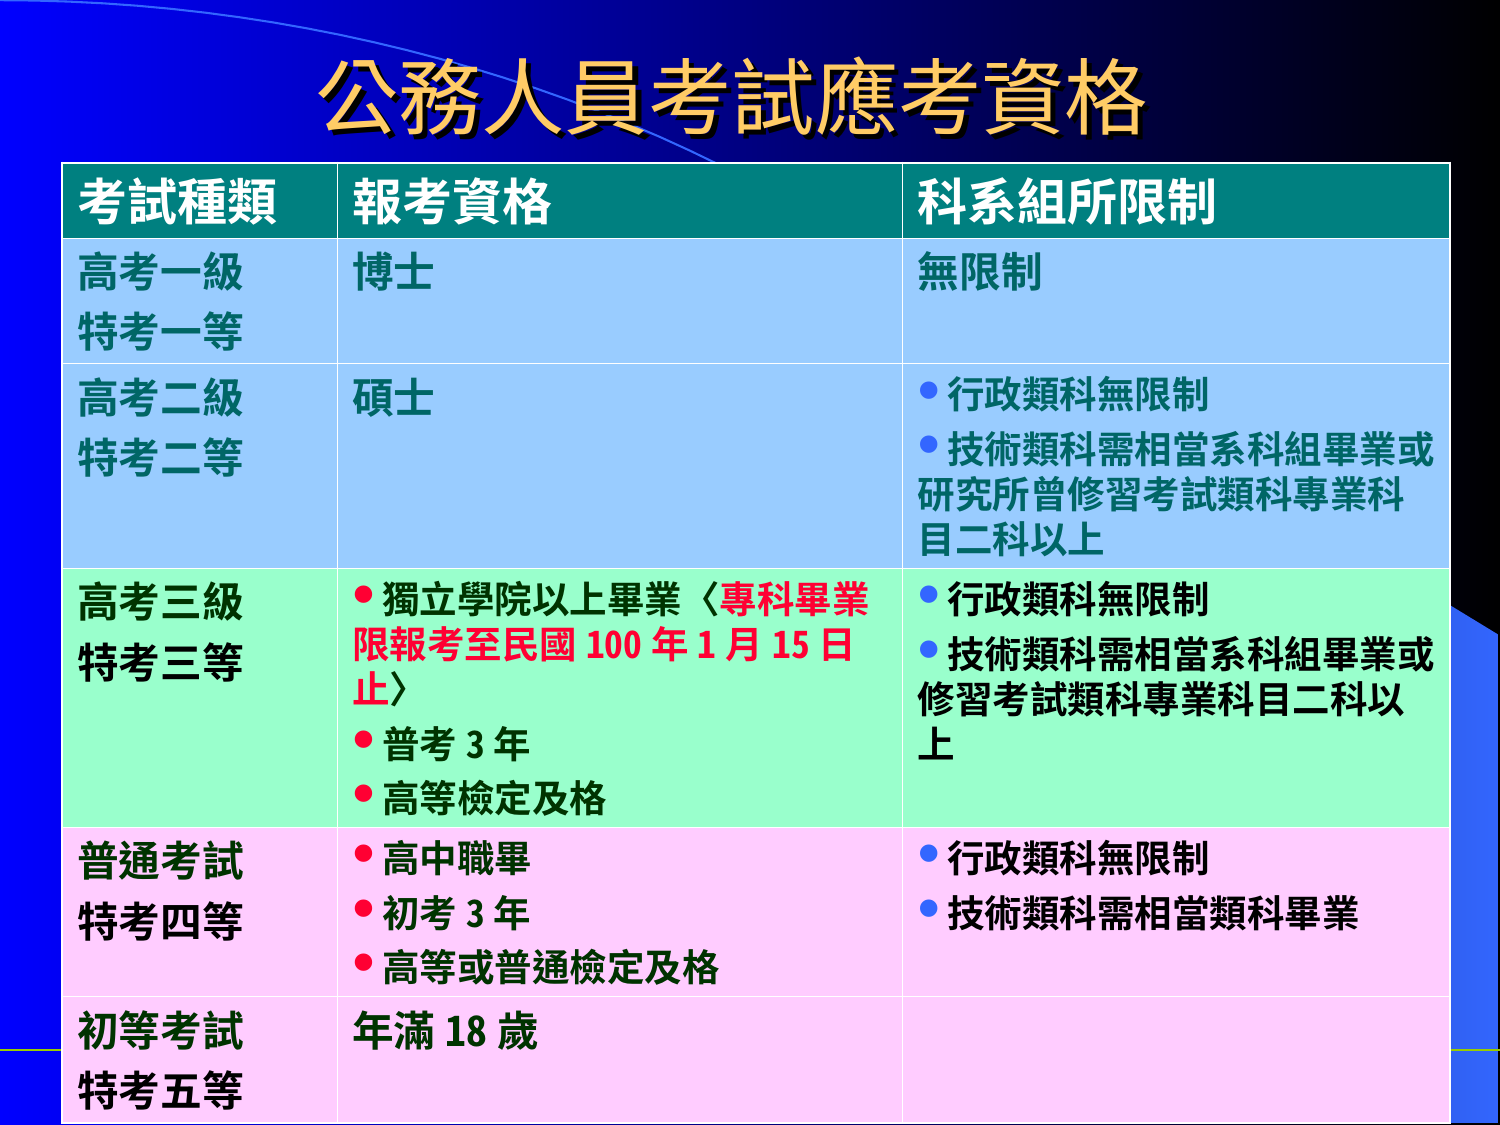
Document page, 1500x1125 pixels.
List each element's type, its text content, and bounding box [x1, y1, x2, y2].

text_box 公務人員考試應考資格 [300, 37, 1163, 153]
table_cell 獨立學院以上畢業〈專科畢業限報考至民國100年1月15日止〉 普考3年 高等檢定及格 [338, 569, 902, 827]
table_cell 初等考試 特考五等 [63, 997, 337, 1122]
table_cell 碩士 [338, 364, 902, 568]
table_cell 年滿18歲 [338, 997, 902, 1122]
table_cell [903, 997, 1449, 1122]
table_cell 無限制 [903, 239, 1449, 363]
table_cell 博士 [338, 239, 902, 363]
table_cell 高中職畢 初考3年 高等或普通檢定及格 [338, 828, 902, 996]
table_cell 行政類科無限制 技術類科需相當類科畢業 [903, 828, 1449, 996]
table_cell 高考二級 特考二等 [63, 364, 337, 568]
table_cell 高考三級 特考三等 [63, 569, 337, 827]
table_header 科系組所限制 [903, 164, 1449, 238]
table_cell 行政類科無限制 技術類科需相當系科組畢業或研究所曾修習考試類科專業科目二科以上 [903, 364, 1449, 568]
table_cell 高考一級 特考一等 [63, 239, 337, 363]
table_cell 普通考試 特考四等 [63, 828, 337, 996]
table_header 考試種類 [63, 164, 337, 238]
table_cell 行政類科無限制 技術類科需相當系科組畢業或修習考試類科專業科目二科以上 [903, 569, 1449, 827]
table_header 報考資格 [338, 164, 902, 238]
